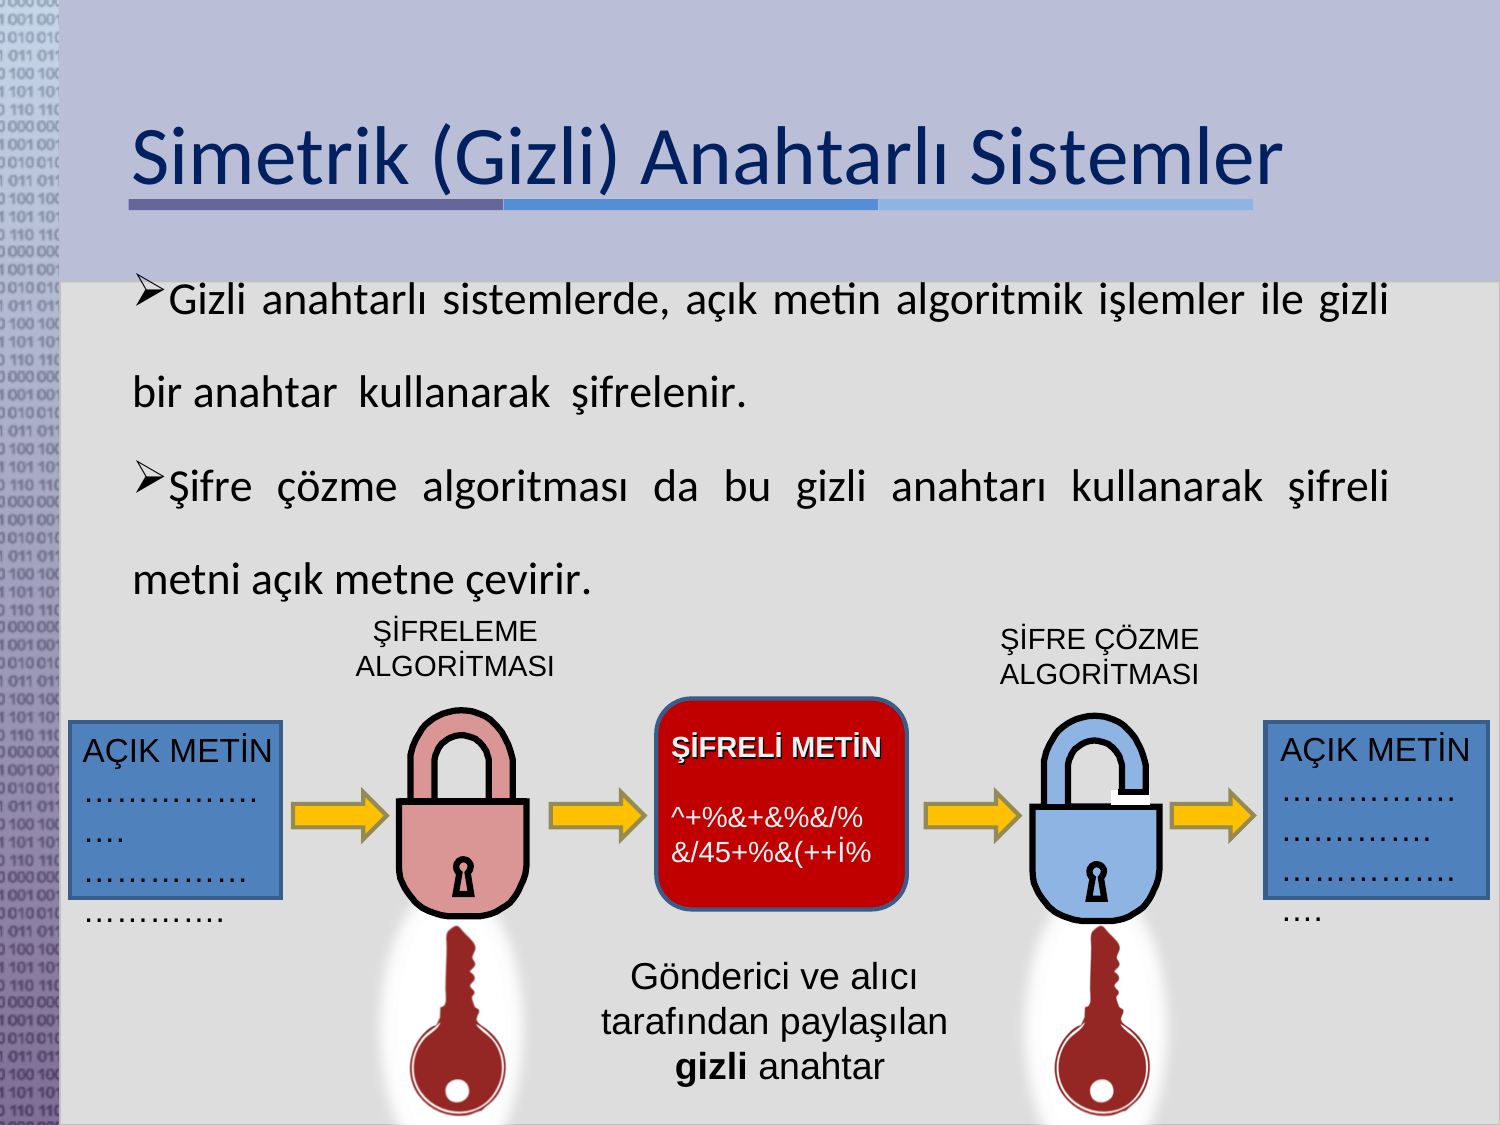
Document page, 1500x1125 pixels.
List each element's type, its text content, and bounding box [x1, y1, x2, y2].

text_box Simetrik (Gizli) Anahtarlı Sistemler [117, 93, 1383, 210]
text_box [1032, 715, 1160, 922]
text_box ŞİFRE ÇÖZME ALGORİTMASI [985, 612, 1215, 698]
text_box [294, 792, 387, 840]
text_box ŞİFRELİ METİN ^+%&+&%&/% &/45+%&(++İ% [656, 721, 914, 877]
picture [362, 861, 541, 1125]
text_box [658, 698, 905, 721]
text_box [925, 792, 1020, 840]
text_box [550, 792, 645, 840]
text_box Gönderici ve alıcı tarafından paylaşılan gizli anahtar [586, 944, 974, 1095]
text_box Gizli anahtarlı sistemlerde, açık metin algoritmik işlemler ile gizli bir anahtar kullanarak şifrelenir. Şifre çözme algoritması da bu gizli anahtarı kullanarak şifreli metni açık metne çevirir. [117, 222, 1407, 612]
picture [1007, 861, 1185, 1125]
text_box AÇIK METİN …………….….……….…………….…. [1265, 720, 1491, 936]
text_box AÇIK METİN …………….….………………………. [67, 721, 294, 937]
text_box [1171, 792, 1254, 840]
text_box ŞİFRELEME ALGORİTMASI [340, 604, 571, 691]
picture [0, 0, 60, 1125]
text_box [398, 710, 527, 917]
text_box [656, 877, 907, 910]
